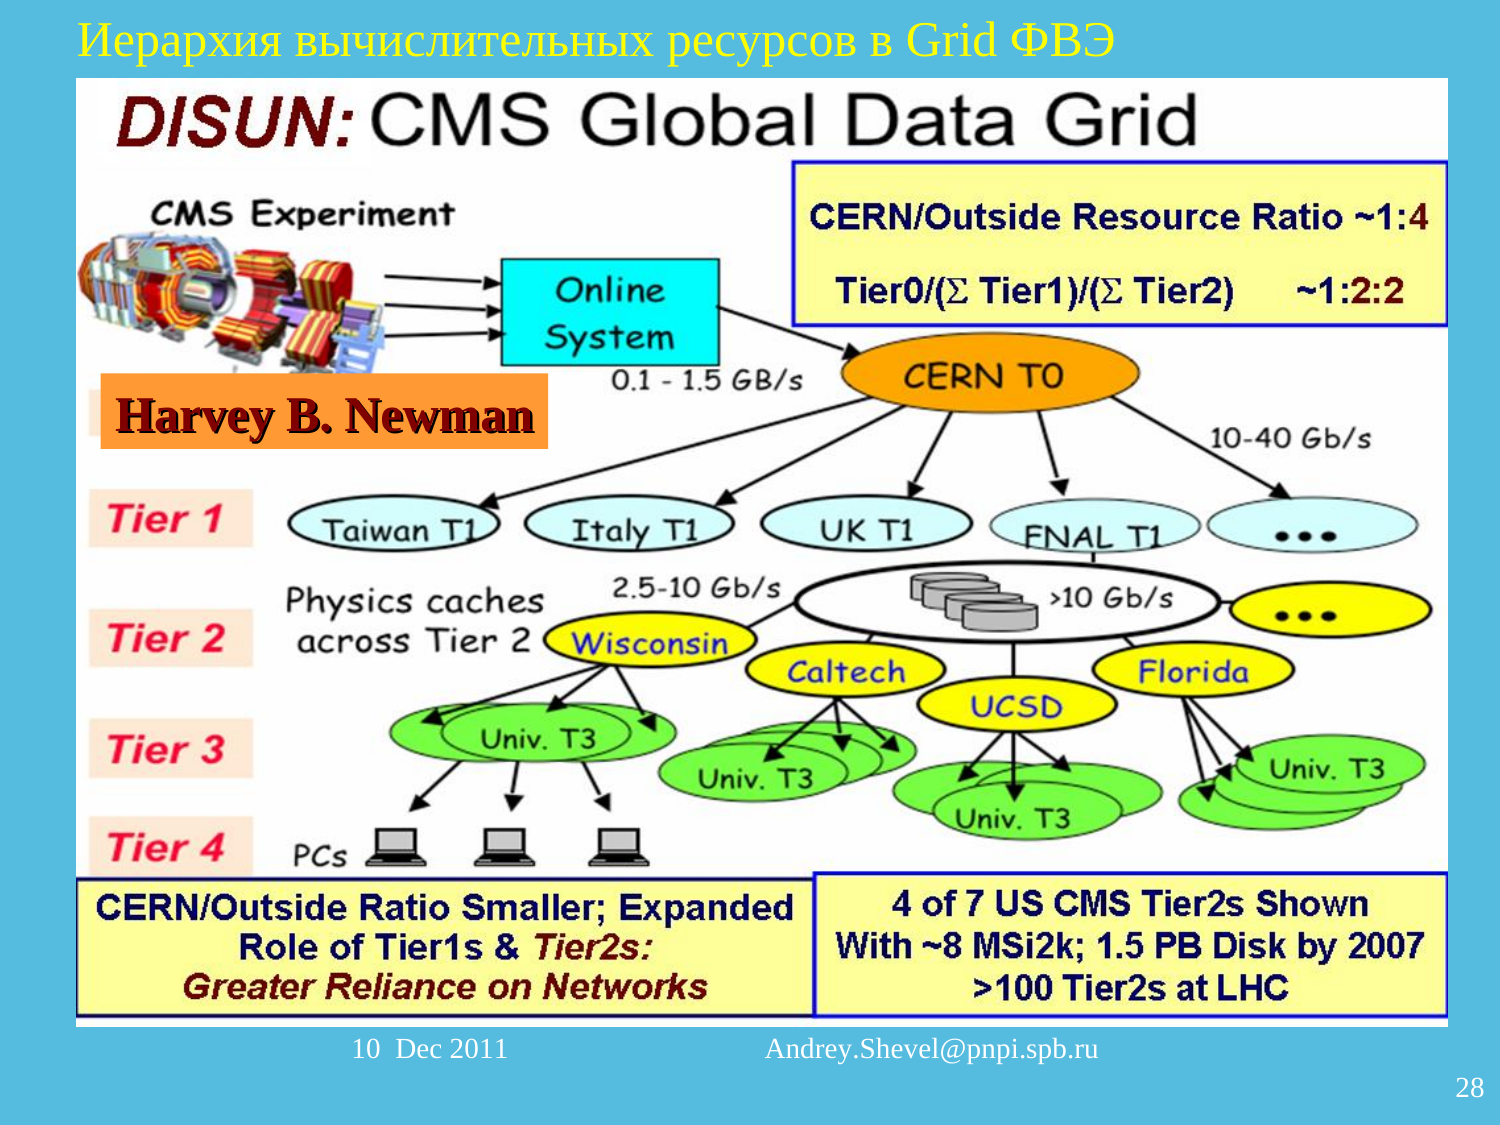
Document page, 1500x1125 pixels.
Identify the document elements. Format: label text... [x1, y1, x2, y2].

picture [76, 78, 1448, 1027]
text_box Harvey B. Newman [100, 373, 549, 449]
text_box Иерархия вычислительных ресурсов в Grid ФВЭ [62, 0, 1131, 75]
